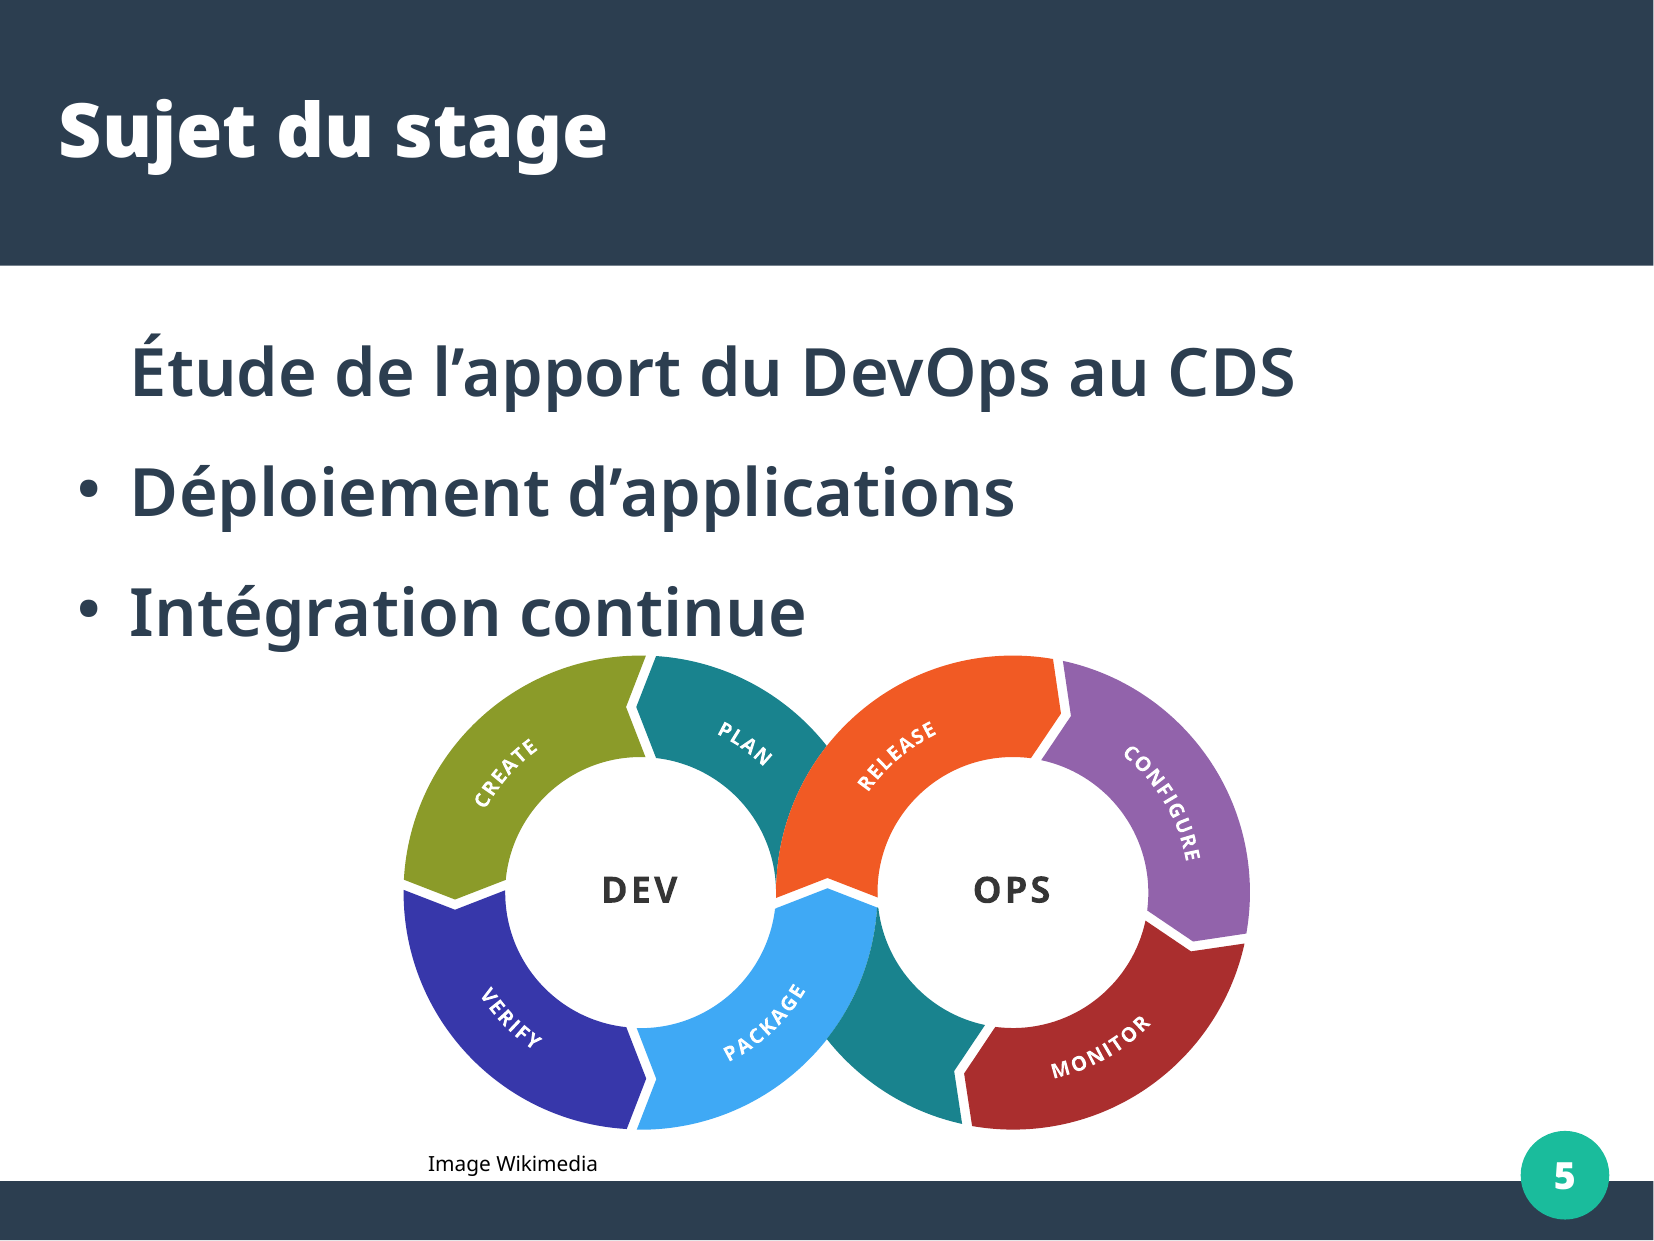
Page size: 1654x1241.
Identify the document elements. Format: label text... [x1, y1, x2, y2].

title Sujet du stage [59, 49, 1595, 207]
picture [398, 649, 1255, 1136]
text_box Image Wikimedia [413, 1142, 650, 1182]
list Étude de l’apport du DevOps au CDS Déploiement d’applications Intégration continue [59, 324, 1595, 1152]
